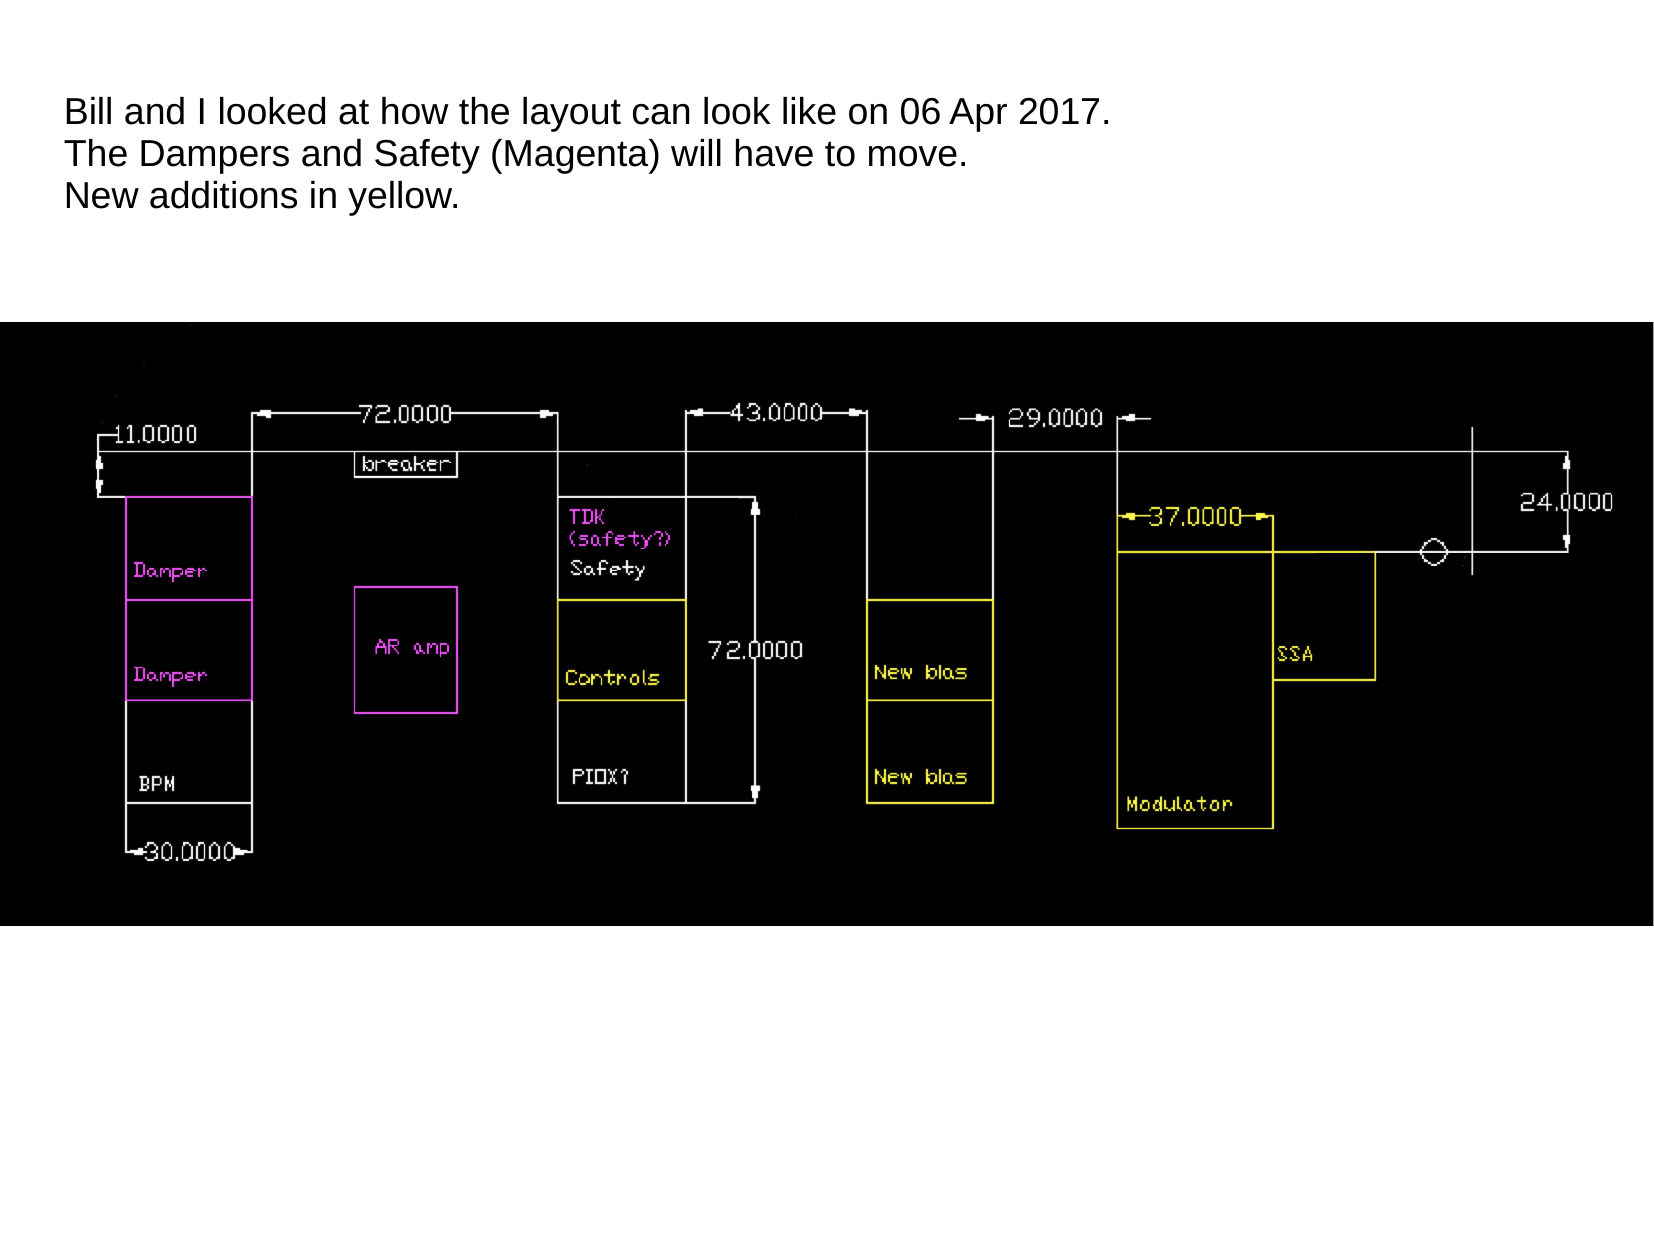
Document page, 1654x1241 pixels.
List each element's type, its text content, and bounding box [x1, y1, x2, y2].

text_box Bill and I looked at how the layout can look like on 06 Apr 2017. The Dampers and Safety (Magenta) will have to move. New additions in yellow. [49, 83, 1182, 223]
picture [0, 322, 1654, 927]
